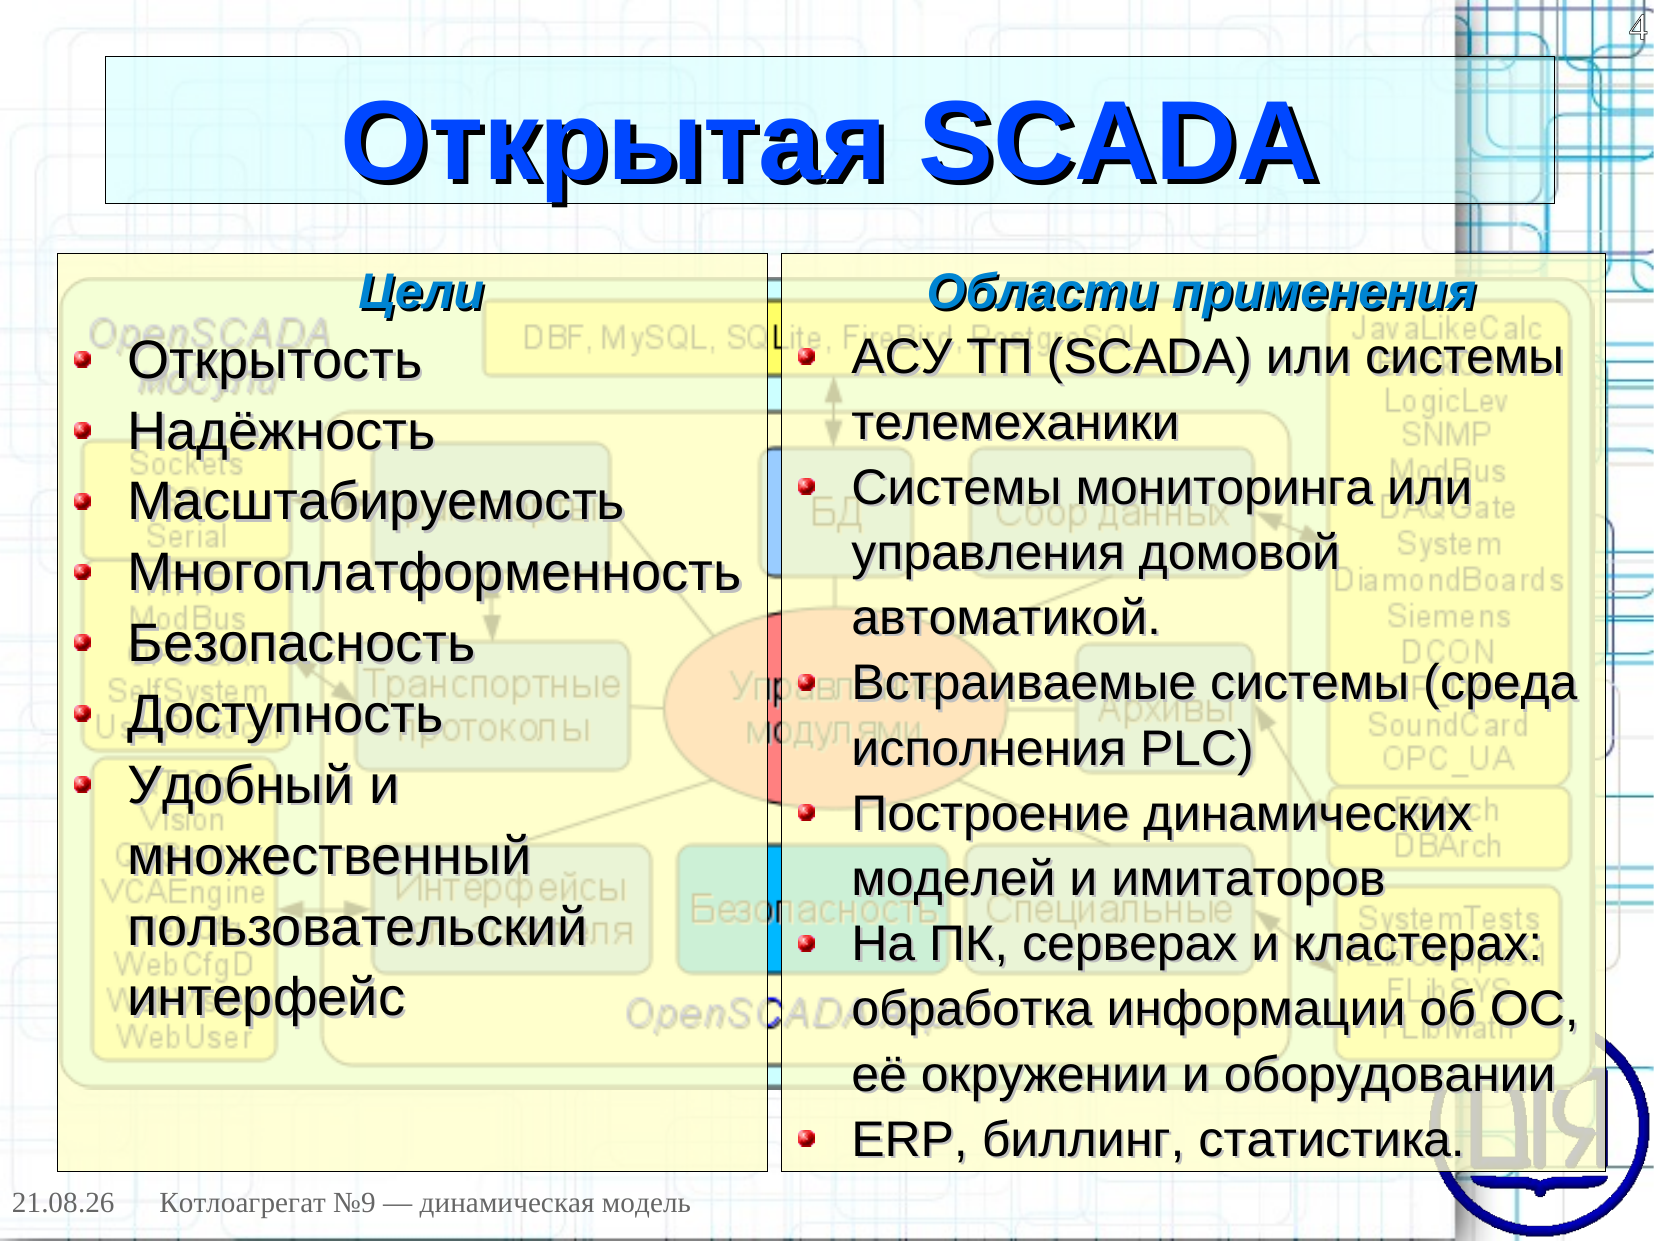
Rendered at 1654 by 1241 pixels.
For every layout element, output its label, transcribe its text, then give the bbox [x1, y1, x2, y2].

list Области применения АСУ ТП (SCADA) или системы телемеханики Системы мониторинга или управления домовой автоматикой. Встраиваемые системы (среда исполнения PLC) Построение динамических моделей и имитаторов На ПК, серверах и кластерах: обработка информации об ОС, её окружении и оборудовании ERP, биллинг, статистика. [781, 253, 1606, 1172]
title Открытая SCADA [105, 67, 1555, 193]
picture [0, 0, 1654, 1241]
list Цели Открытость Надёжность Масштабируемость Многоплатформенность Безопасность Доступность Удобный и множественный пользовательский интерфейс [57, 253, 768, 1172]
